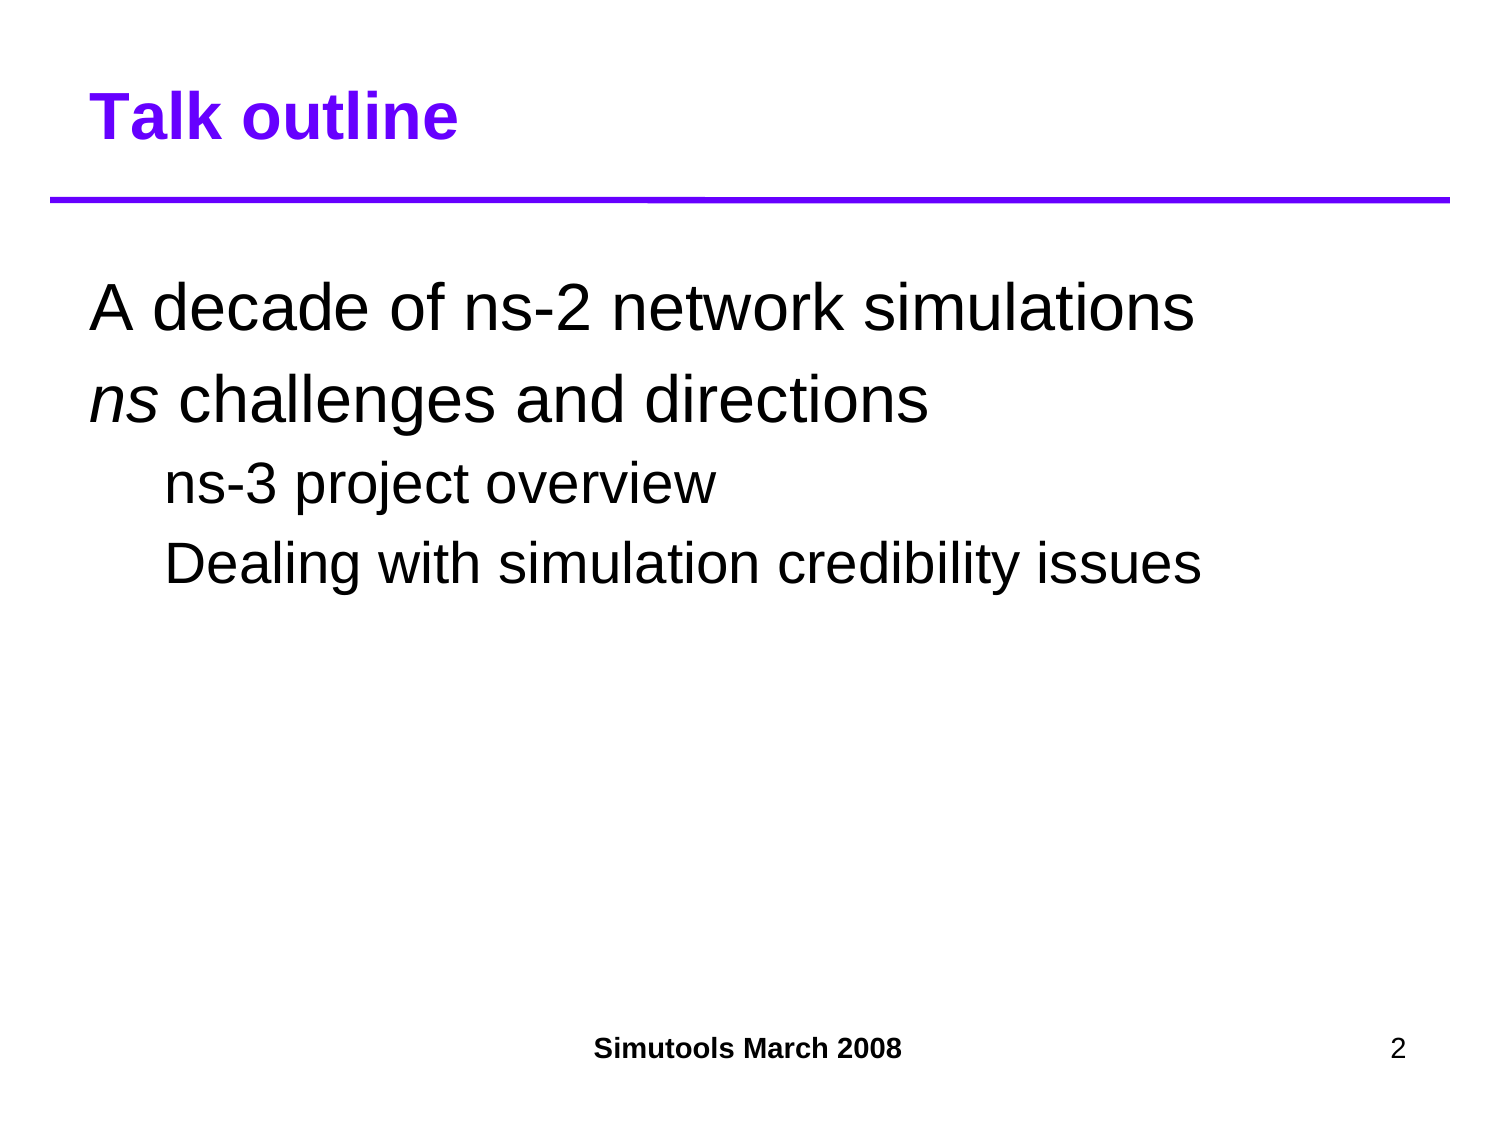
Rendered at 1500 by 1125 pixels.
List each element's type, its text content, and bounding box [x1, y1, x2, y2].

title Talk outline [75, 68, 1426, 165]
list A decade of ns-2 network simulations ns challenges and directions ns-3 project overview Dealing with simulation credibility issues [75, 262, 1426, 885]
